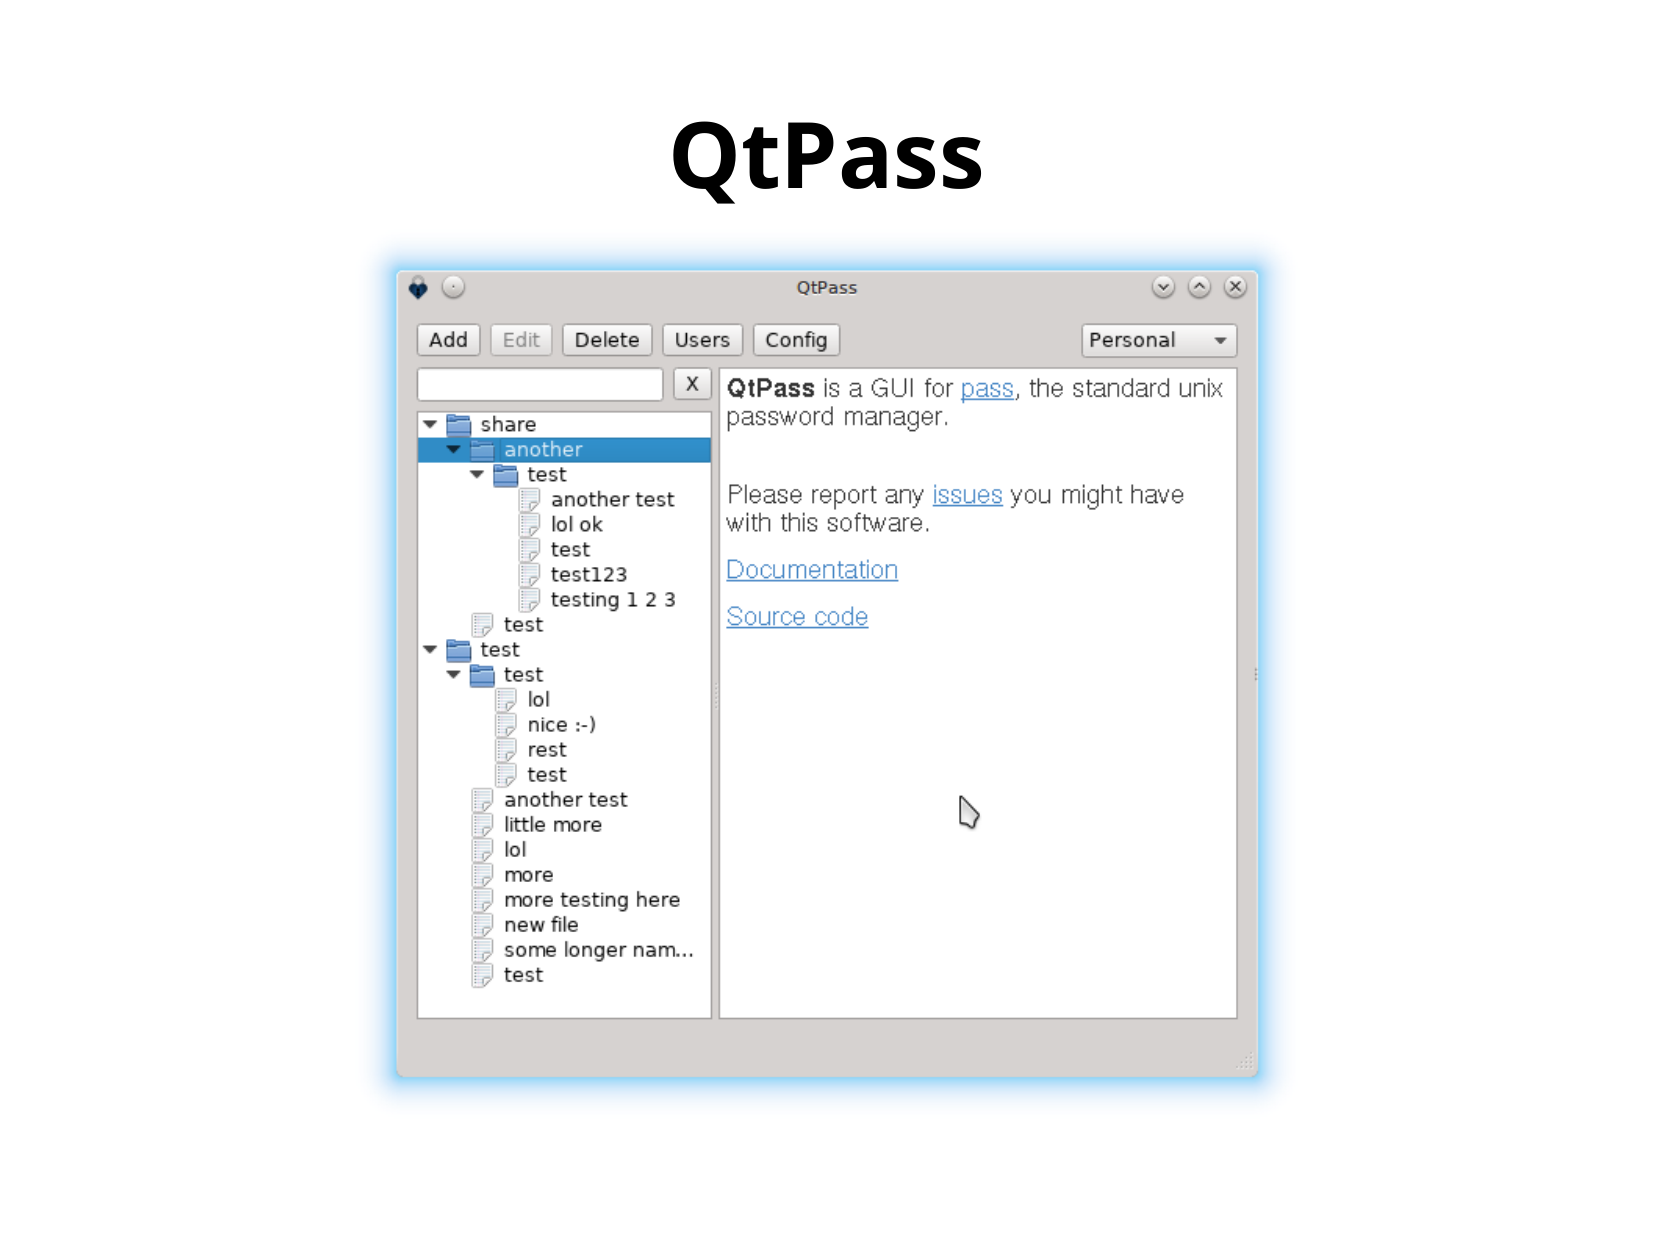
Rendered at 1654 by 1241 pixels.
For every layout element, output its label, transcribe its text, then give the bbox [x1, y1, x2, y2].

picture [334, 208, 1321, 1141]
title QtPass [82, 49, 1571, 257]
